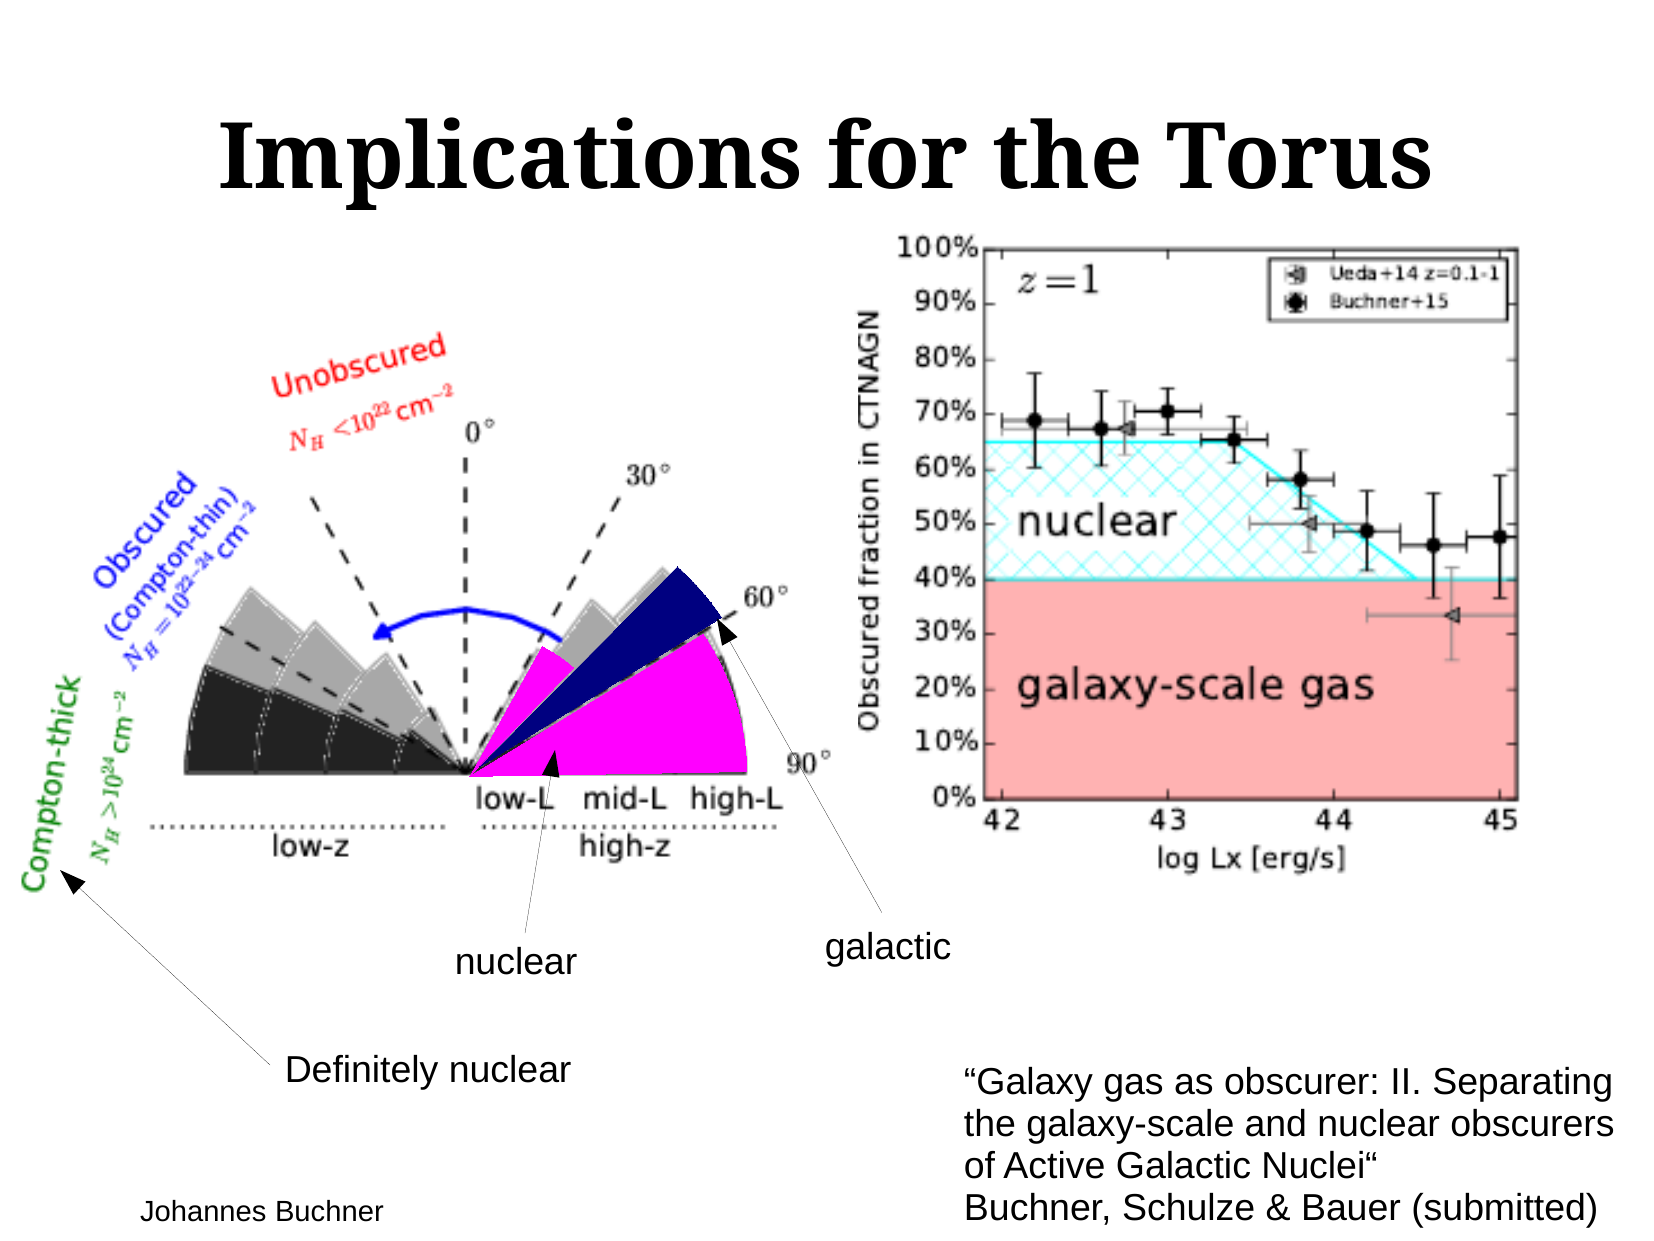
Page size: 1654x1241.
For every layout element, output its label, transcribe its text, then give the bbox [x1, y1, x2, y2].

picture [2, 209, 1609, 1152]
text_box “Galaxy gas as obscurer: II. Separating the galaxy-scale and nuclear obscurers of Active Galactic Nuclei“ Buchner, Schulze & Bauer (submitted) [949, 1053, 1654, 1236]
title Implications for the Torus [82, 49, 1571, 257]
text_box Definitely nuclear [270, 1040, 811, 1098]
text_box nuclear [439, 933, 980, 991]
text_box [469, 566, 747, 777]
text_box galactic [810, 918, 1351, 976]
